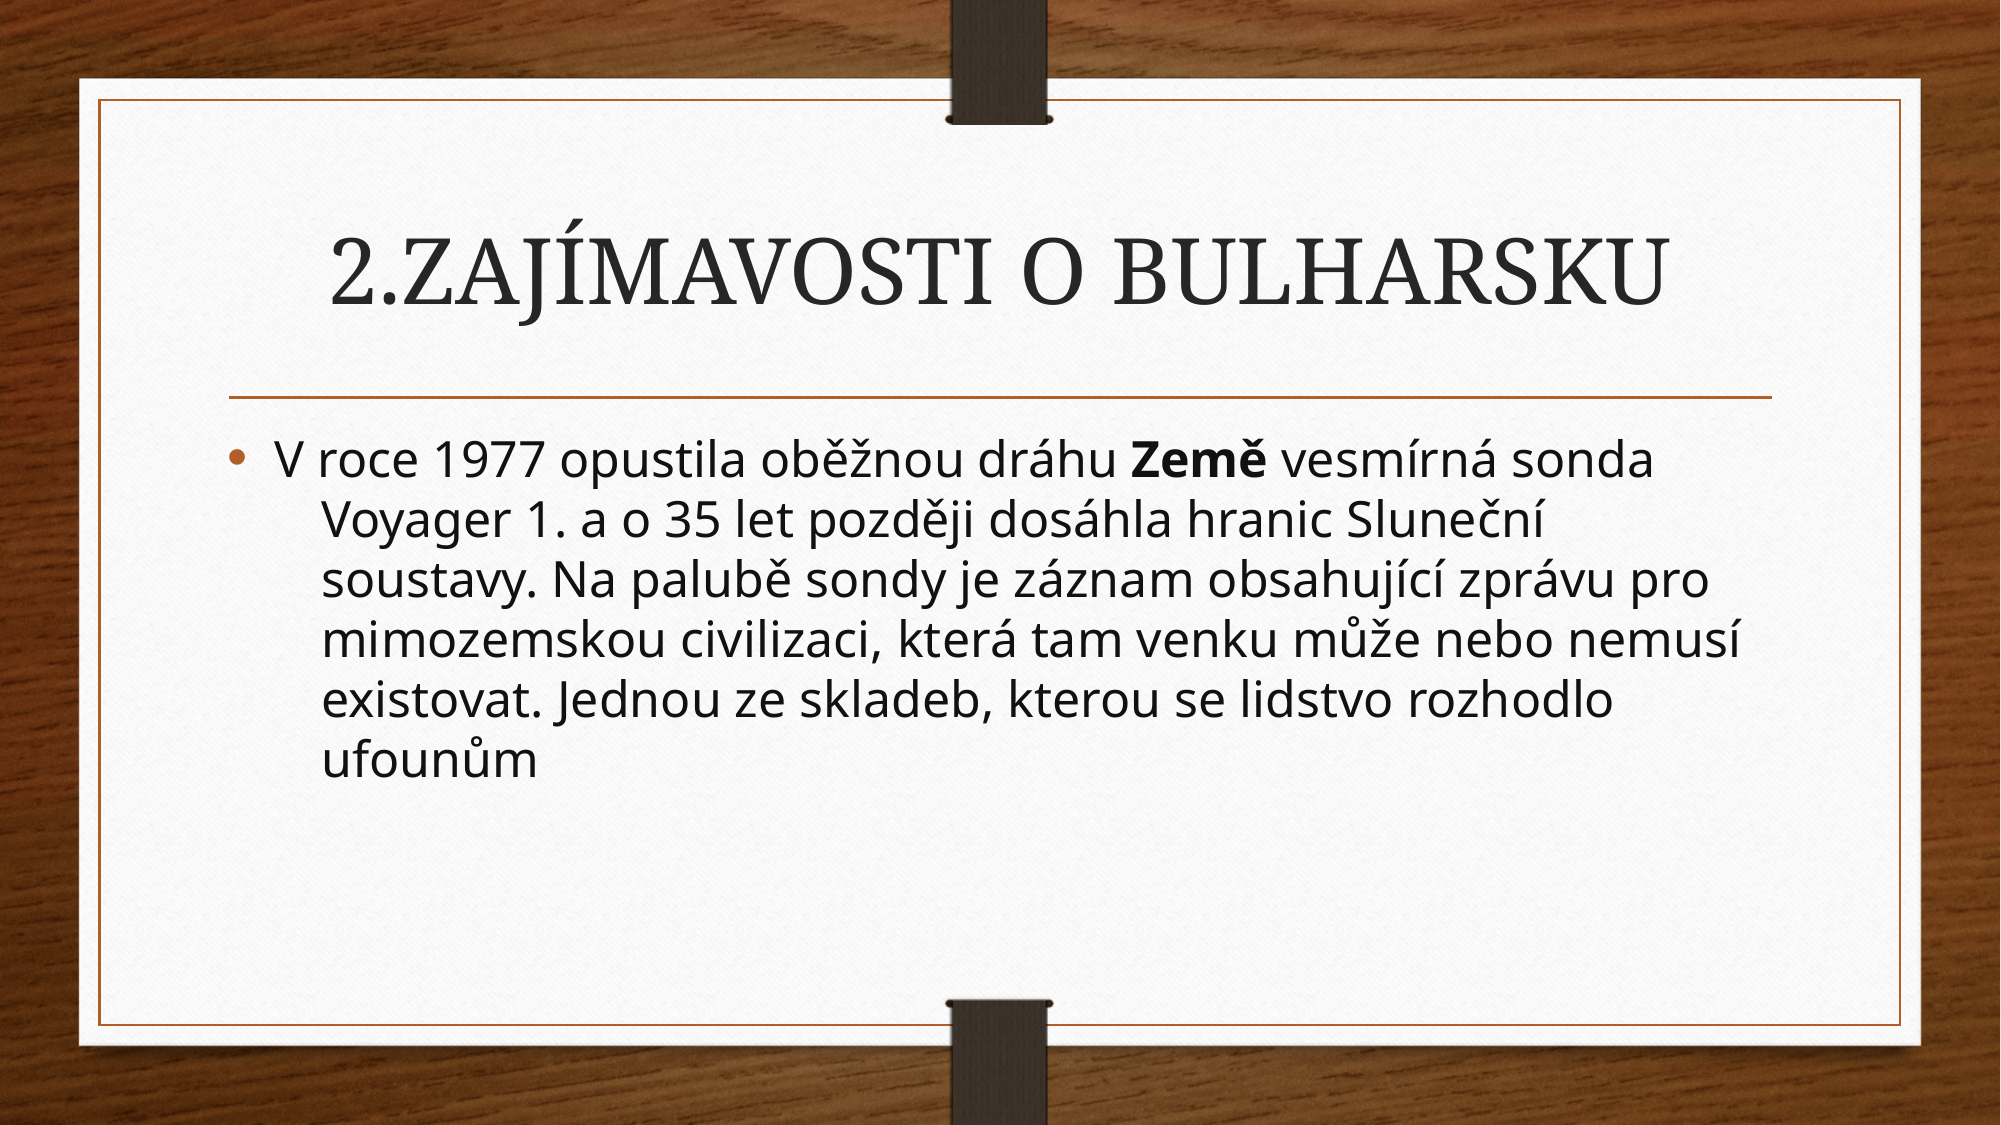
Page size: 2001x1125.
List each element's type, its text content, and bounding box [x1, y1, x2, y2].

list V roce 1977 opustila oběžnou dráhu Země vesmírná sonda Voyager 1. a o 35 let později dosáhla hranic Sluneční soustavy. Na palubě sondy je záznam obsahující zprávu pro mimozemskou civilizaci, která tam venku může nebo nemusí existovat. Jednou ze skladeb, kterou se lidstvo rozhodlo ufounům [212, 419, 1788, 964]
title 2.ZAJÍMAVOSTI O BULHARSKU [212, 161, 1788, 376]
